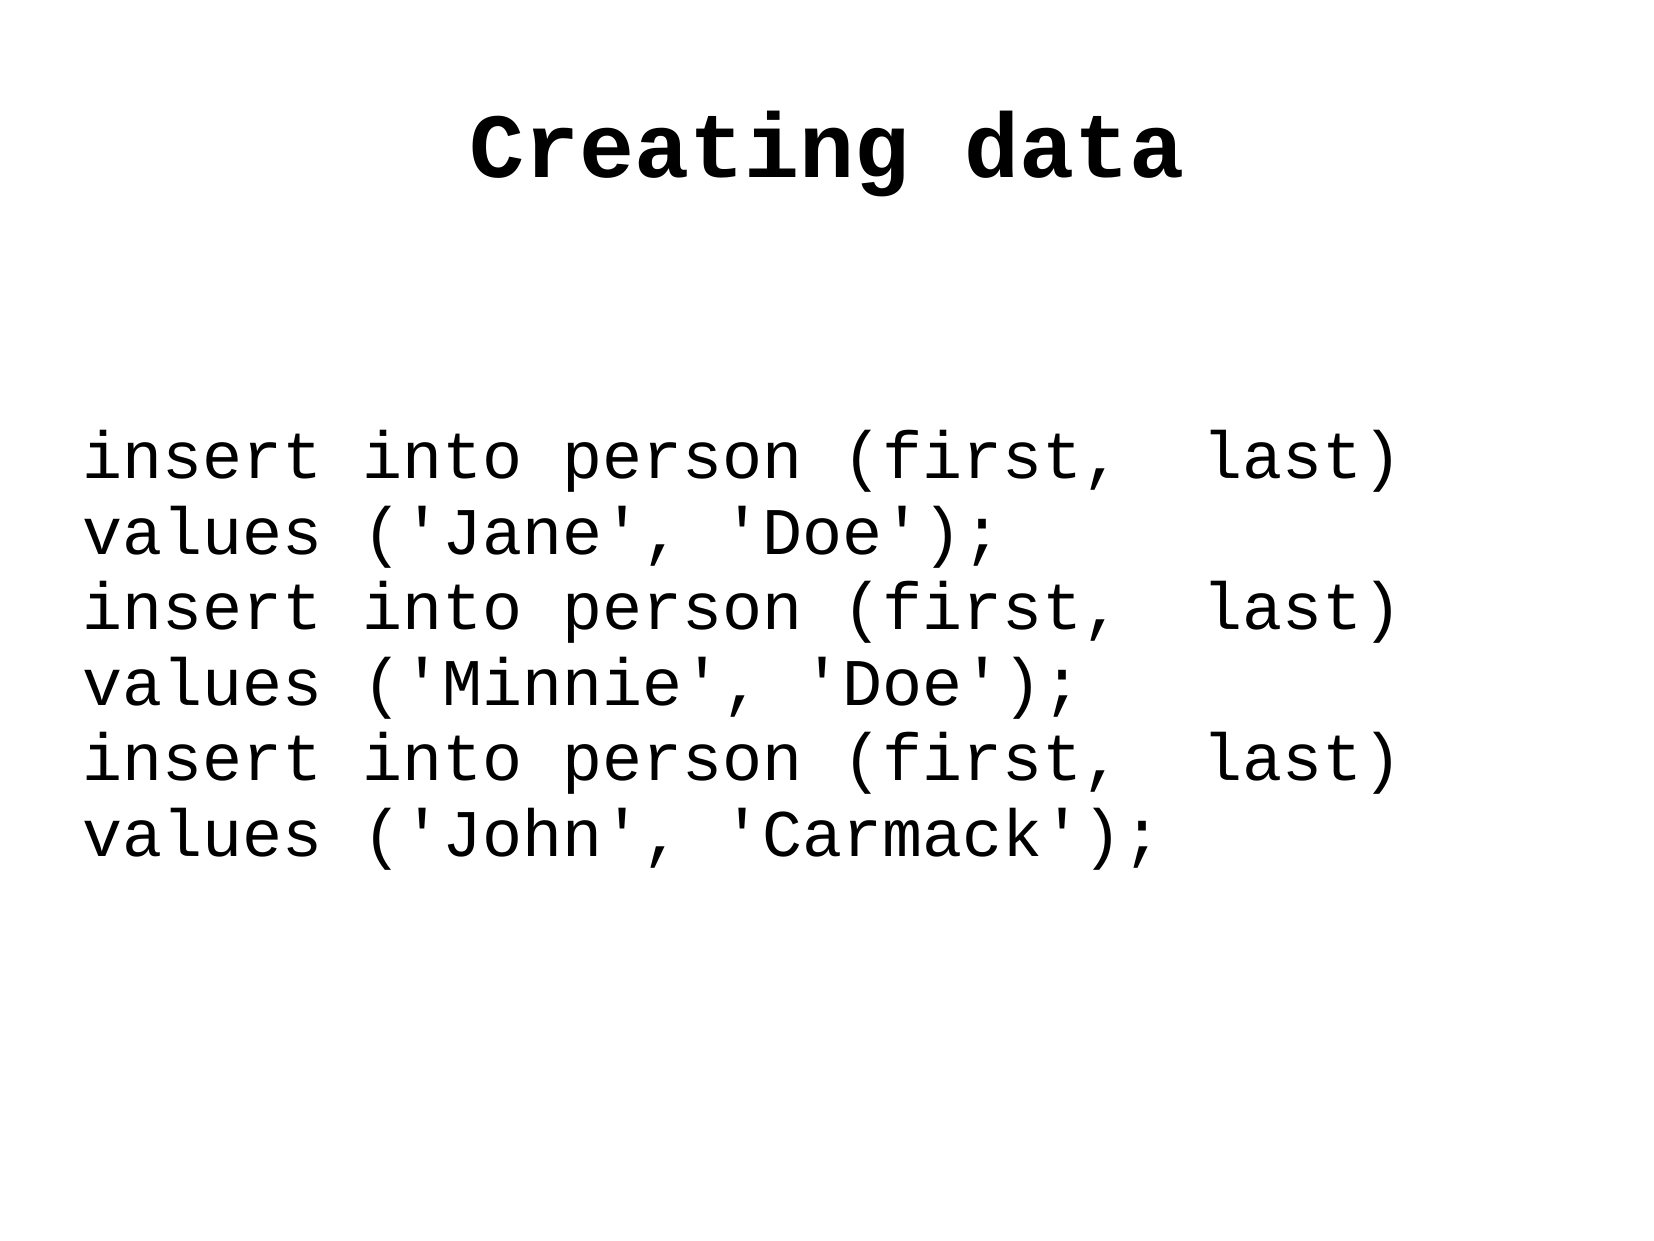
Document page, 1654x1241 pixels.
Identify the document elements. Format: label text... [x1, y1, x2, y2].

subtitle insert into person (first, last) values ('Jane', 'Doe'); insert into person (first, last) values ('Minnie', 'Doe'); insert into person (first, last) values ('John', 'Carmack'); [82, 290, 1571, 1010]
title Creating data [82, 49, 1571, 257]
